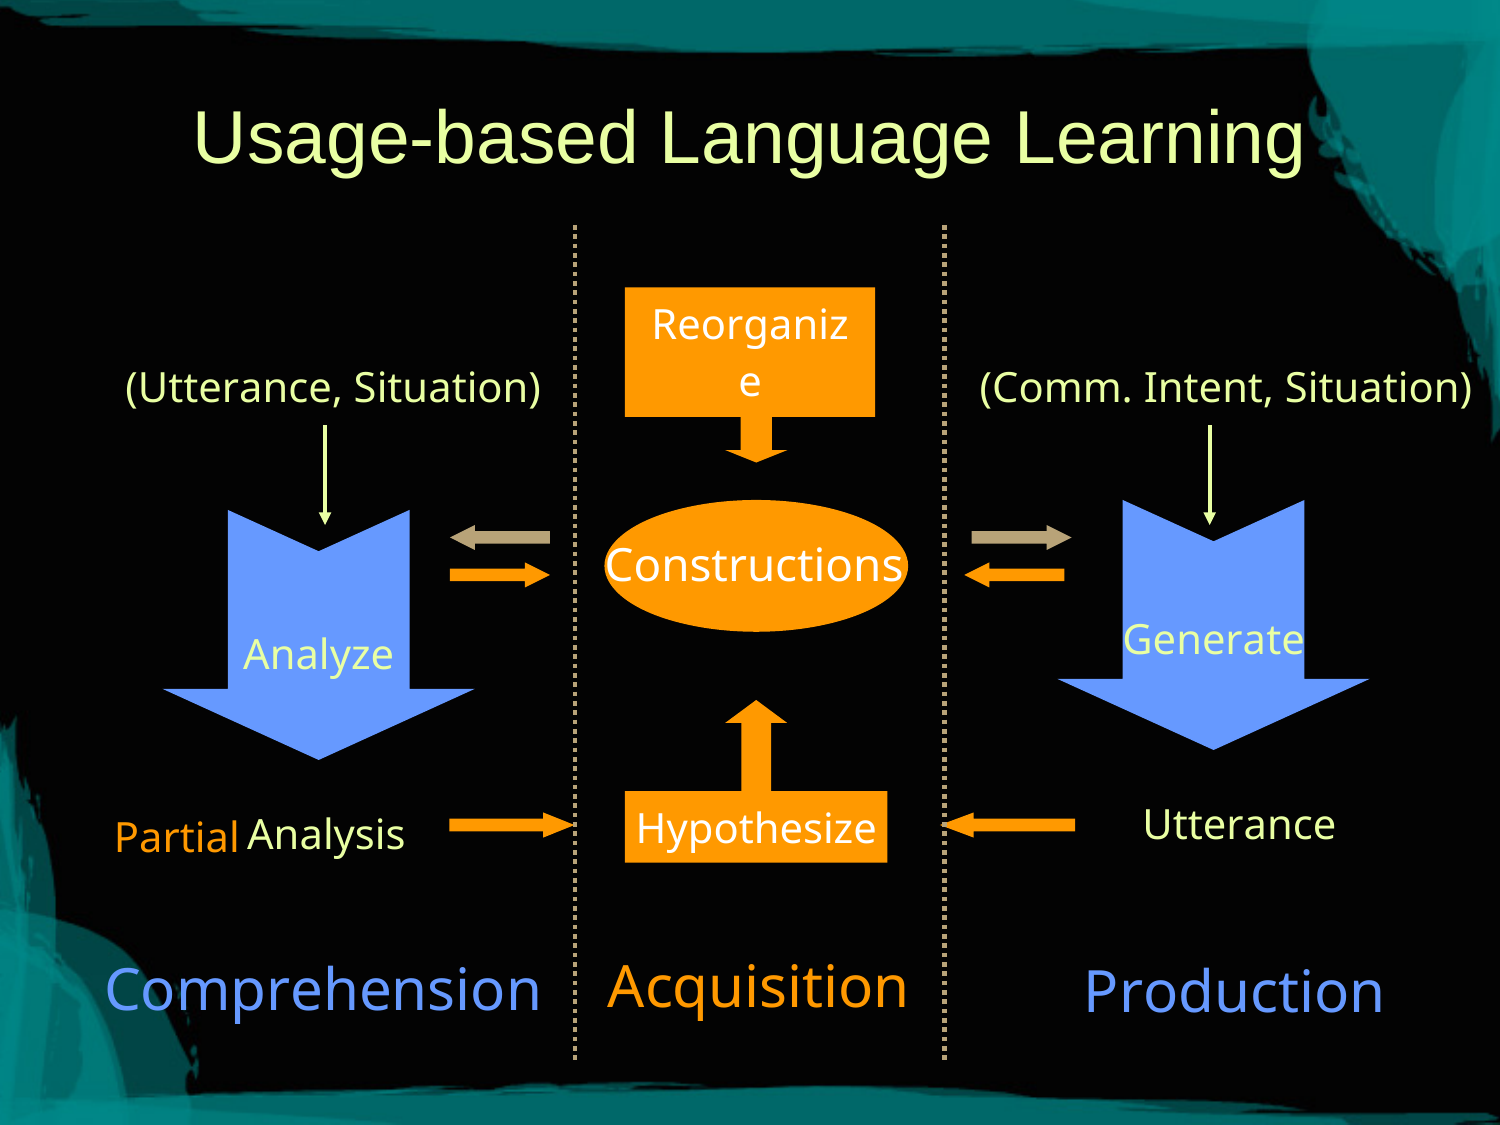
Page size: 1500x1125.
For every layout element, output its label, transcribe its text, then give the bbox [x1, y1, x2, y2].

text_box Analysis [231, 797, 422, 870]
text_box Analyze [162, 509, 475, 760]
text_box (Utterance, Situation) [110, 350, 557, 423]
text_box Utterance [1127, 787, 1352, 860]
picture [0, 0, 1500, 1125]
text_box Acquisition [592, 937, 926, 1032]
title Usage-based Language Learning [112, 49, 1388, 225]
text_box [725, 417, 788, 463]
text_box [449, 524, 550, 550]
text_box Reorganize [624, 287, 876, 417]
text_box [449, 812, 573, 838]
text_box Comprehension [89, 940, 558, 1036]
text_box Constructions [589, 525, 919, 603]
text_box [449, 562, 550, 588]
text_box [945, 812, 1076, 838]
text_box [637, 499, 876, 525]
text_box [630, 603, 882, 632]
text_box [971, 524, 1072, 550]
text_box Generate [1057, 499, 1370, 751]
text_box Hypothesize [624, 699, 888, 863]
text_box (Comm. Intent, Situation) [964, 350, 1488, 423]
text_box [964, 562, 1065, 588]
text_box Partial [98, 800, 256, 873]
text_box Production [1068, 942, 1401, 1037]
